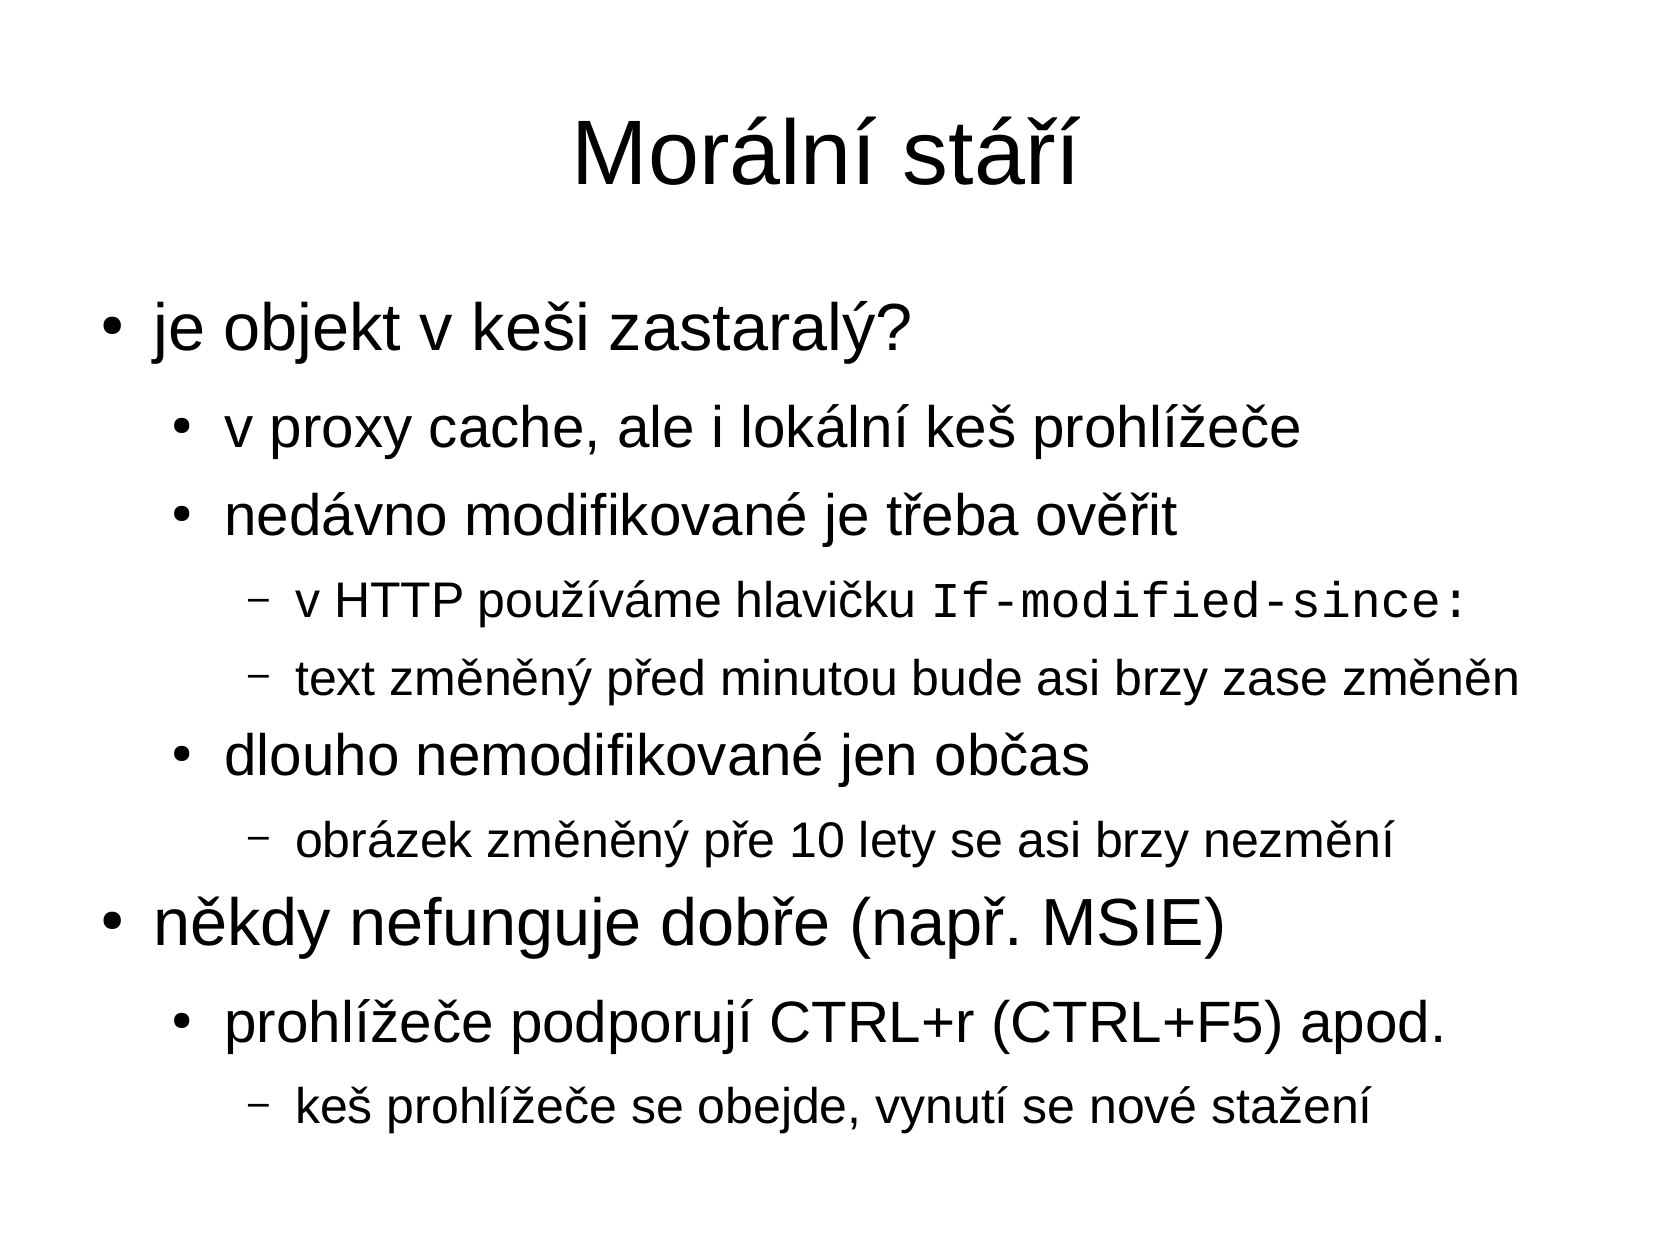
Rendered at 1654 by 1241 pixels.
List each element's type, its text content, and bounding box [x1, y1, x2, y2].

title Morální stáří [82, 49, 1571, 257]
list je objekt v keši zastaralý? v proxy cache, ale i lokální keš prohlížeče nedávno modifikované je třeba ověřit v HTTP používáme hlavičku If-modified-since: text změněný před minutou bude asi brzy zase změněn dlouho nemodifikované jen občas obrázek změněný pře 10 lety se asi brzy nezmění někdy nefunguje dobře (např. MSIE) prohlížeče podporují CTRL+r (CTRL+F5) apod. keš prohlížeče se obejde, vynutí se nové stažení [82, 290, 1571, 1135]
